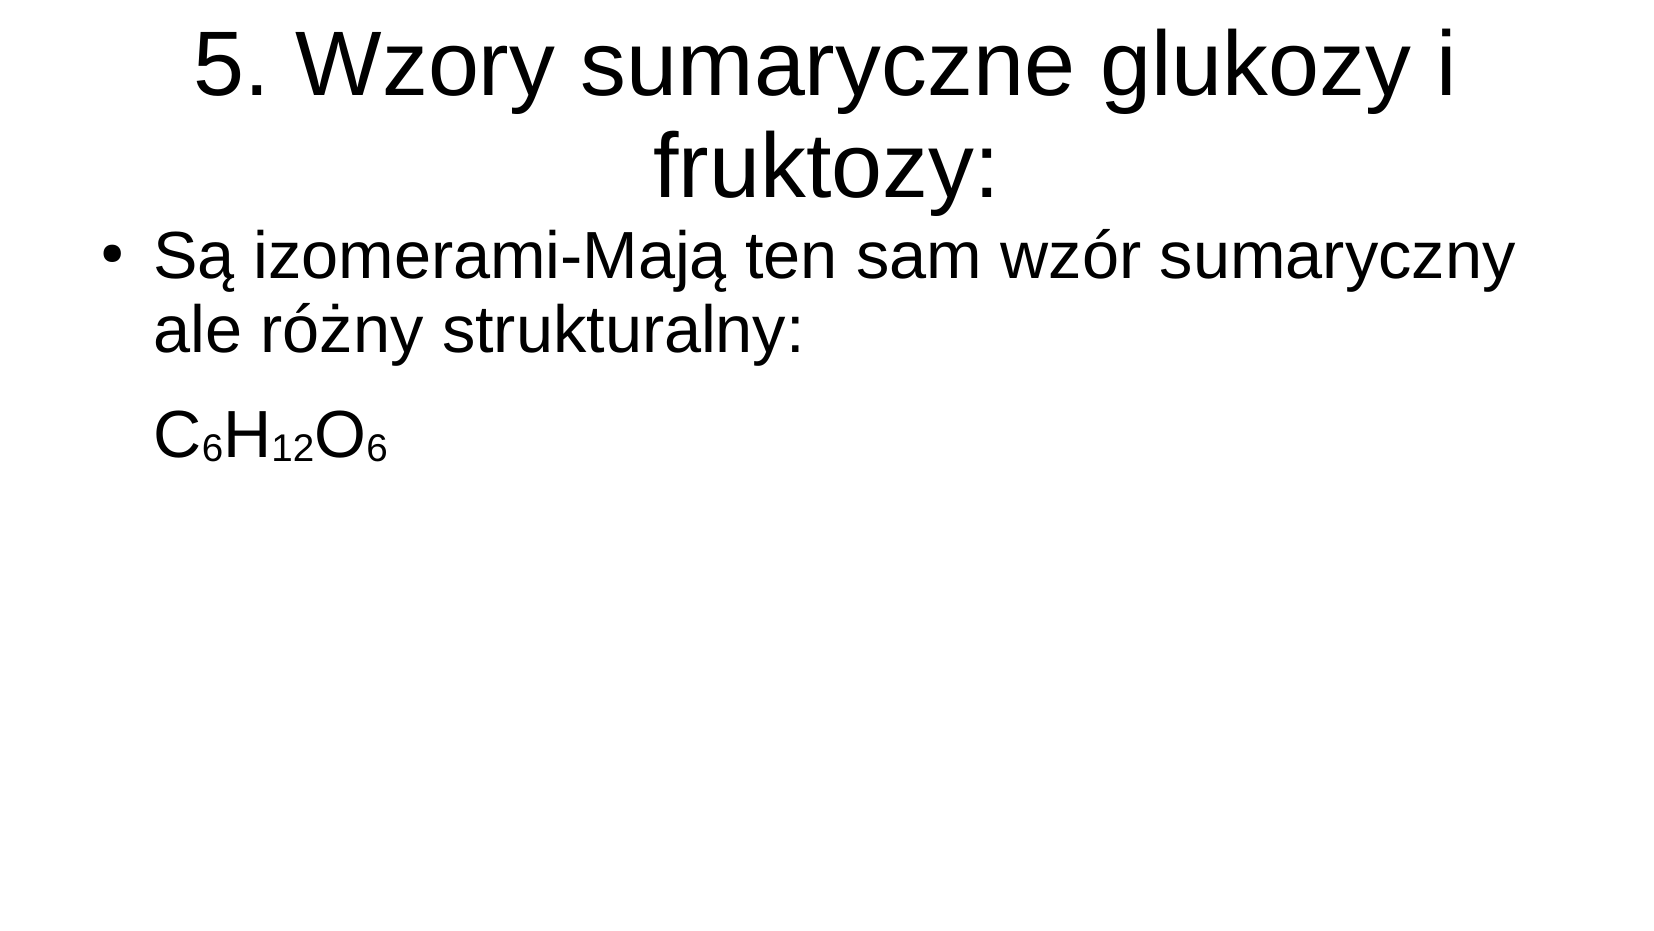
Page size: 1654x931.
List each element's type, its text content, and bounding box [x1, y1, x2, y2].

title 5. Wzory sumaryczne glukozy i fruktozy: [82, 12, 1571, 217]
list Są izomerami-Mają ten sam wzór sumaryczny ale różny strukturalny: C6H12O6 [82, 217, 1571, 758]
